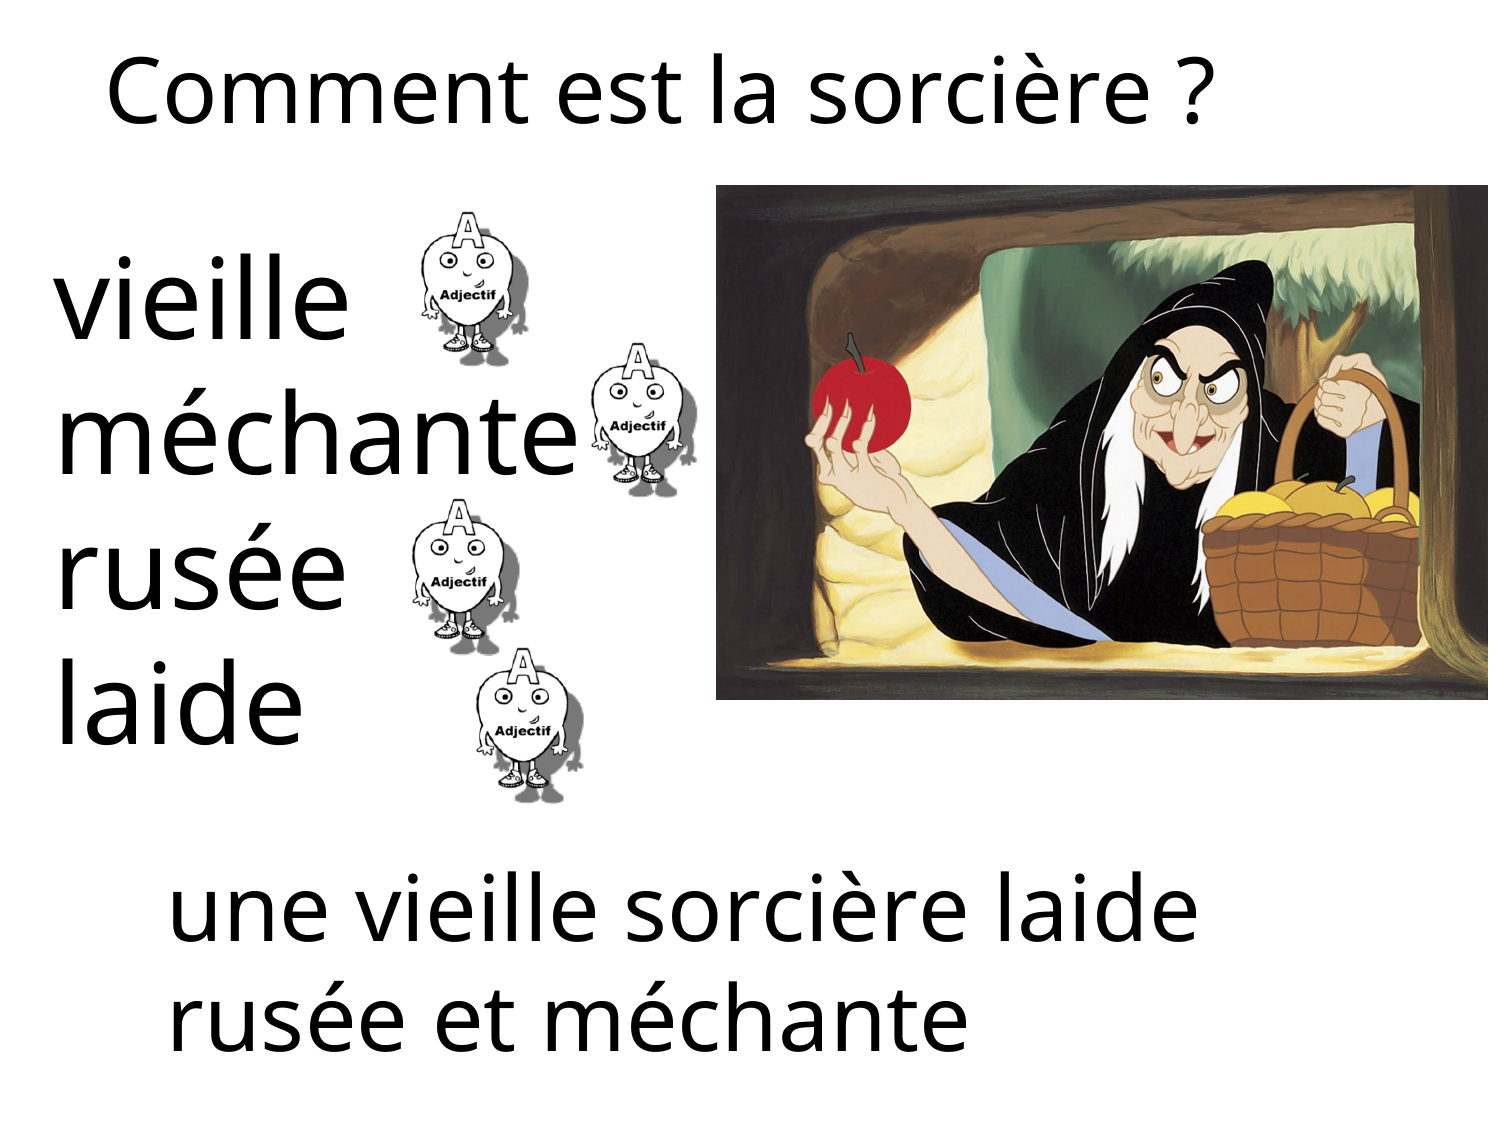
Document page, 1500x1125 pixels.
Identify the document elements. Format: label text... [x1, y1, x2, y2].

picture [581, 341, 692, 484]
picture [402, 497, 513, 640]
picture [466, 646, 577, 789]
picture [716, 185, 1488, 700]
text_box Comment est la sorcière ? [90, 24, 1232, 149]
picture [411, 210, 522, 353]
text_box une vieille sorcière laide rusée et méchante [151, 843, 1217, 1078]
text_box vieille méchante rusée laide [39, 220, 656, 910]
